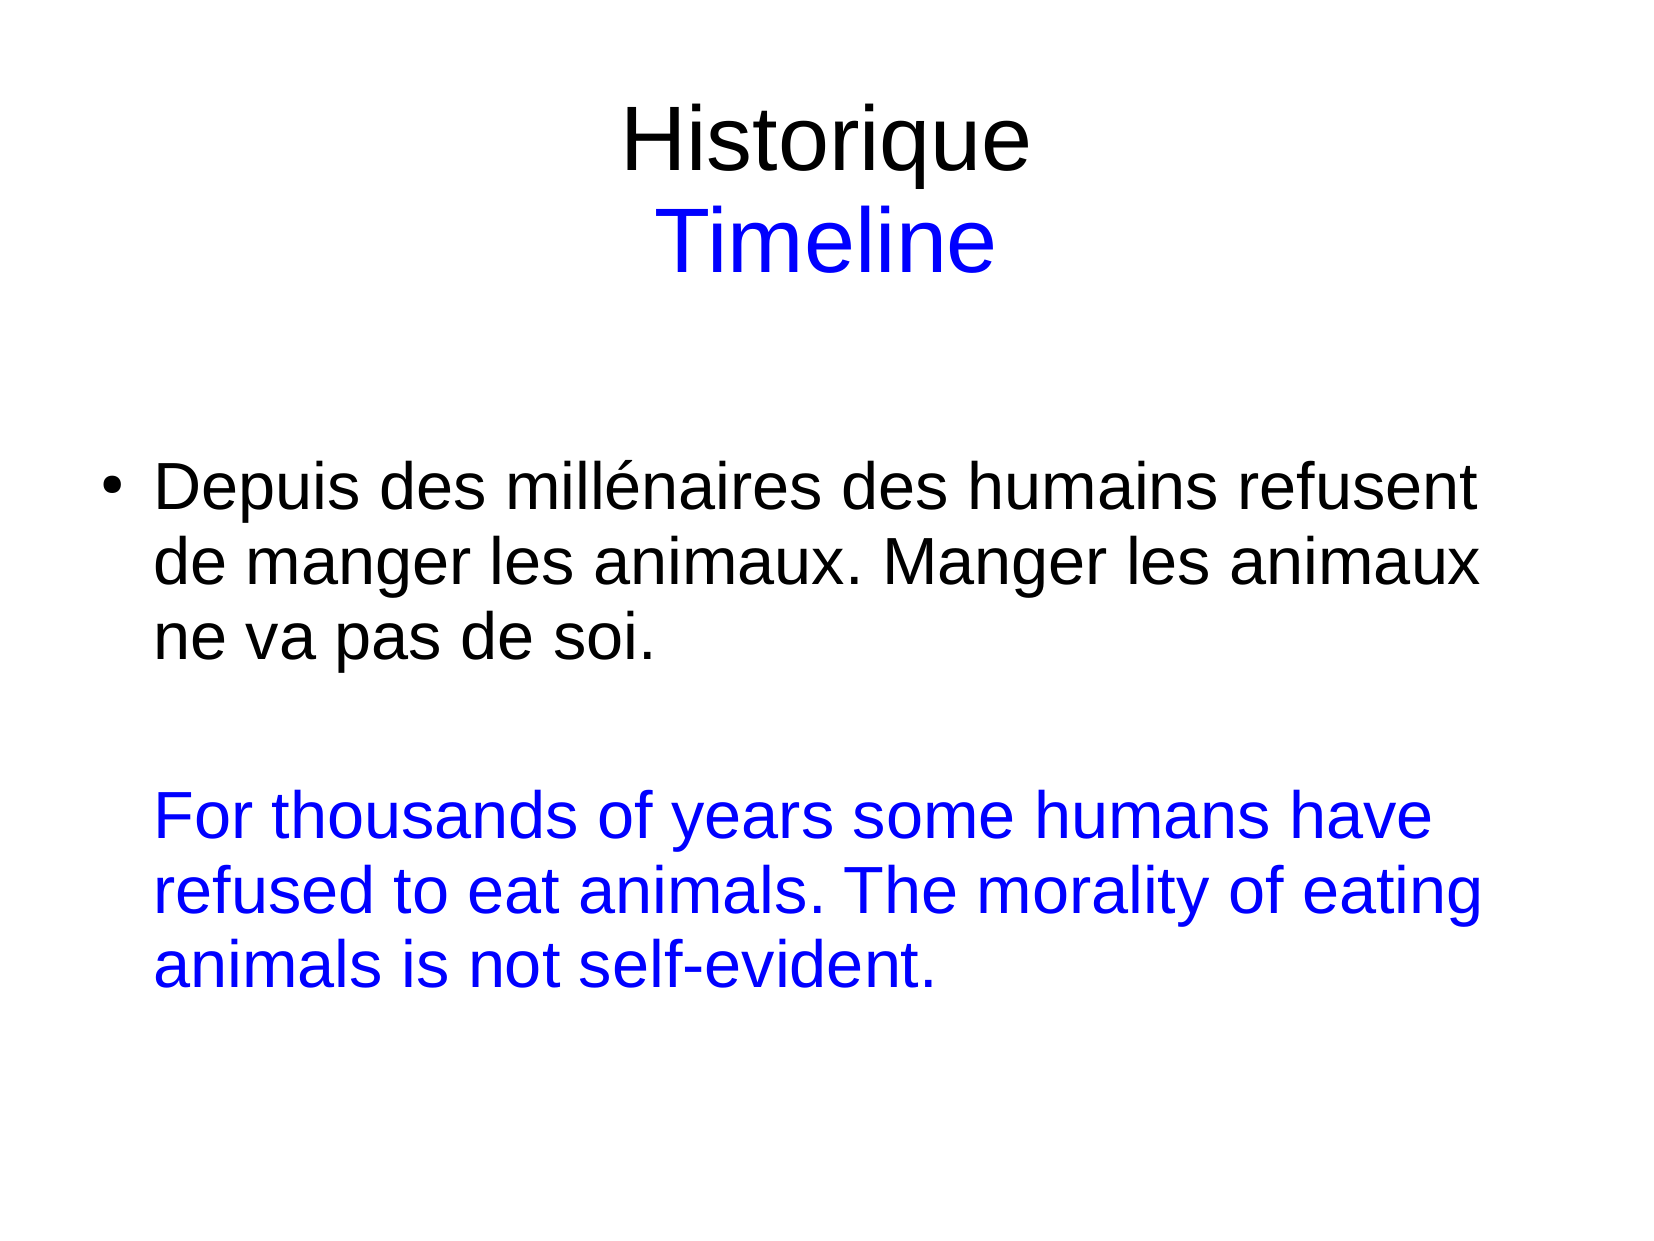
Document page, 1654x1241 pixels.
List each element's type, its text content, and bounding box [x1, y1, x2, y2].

title Historique Timeline [82, 49, 1571, 331]
list Depuis des millénaires des humains refusent de manger les animaux. Manger les animaux ne va pas de soi. For thousands of years some humans have refused to eat animals. The morality of eating animals is not self-evident. [82, 345, 1538, 1010]
